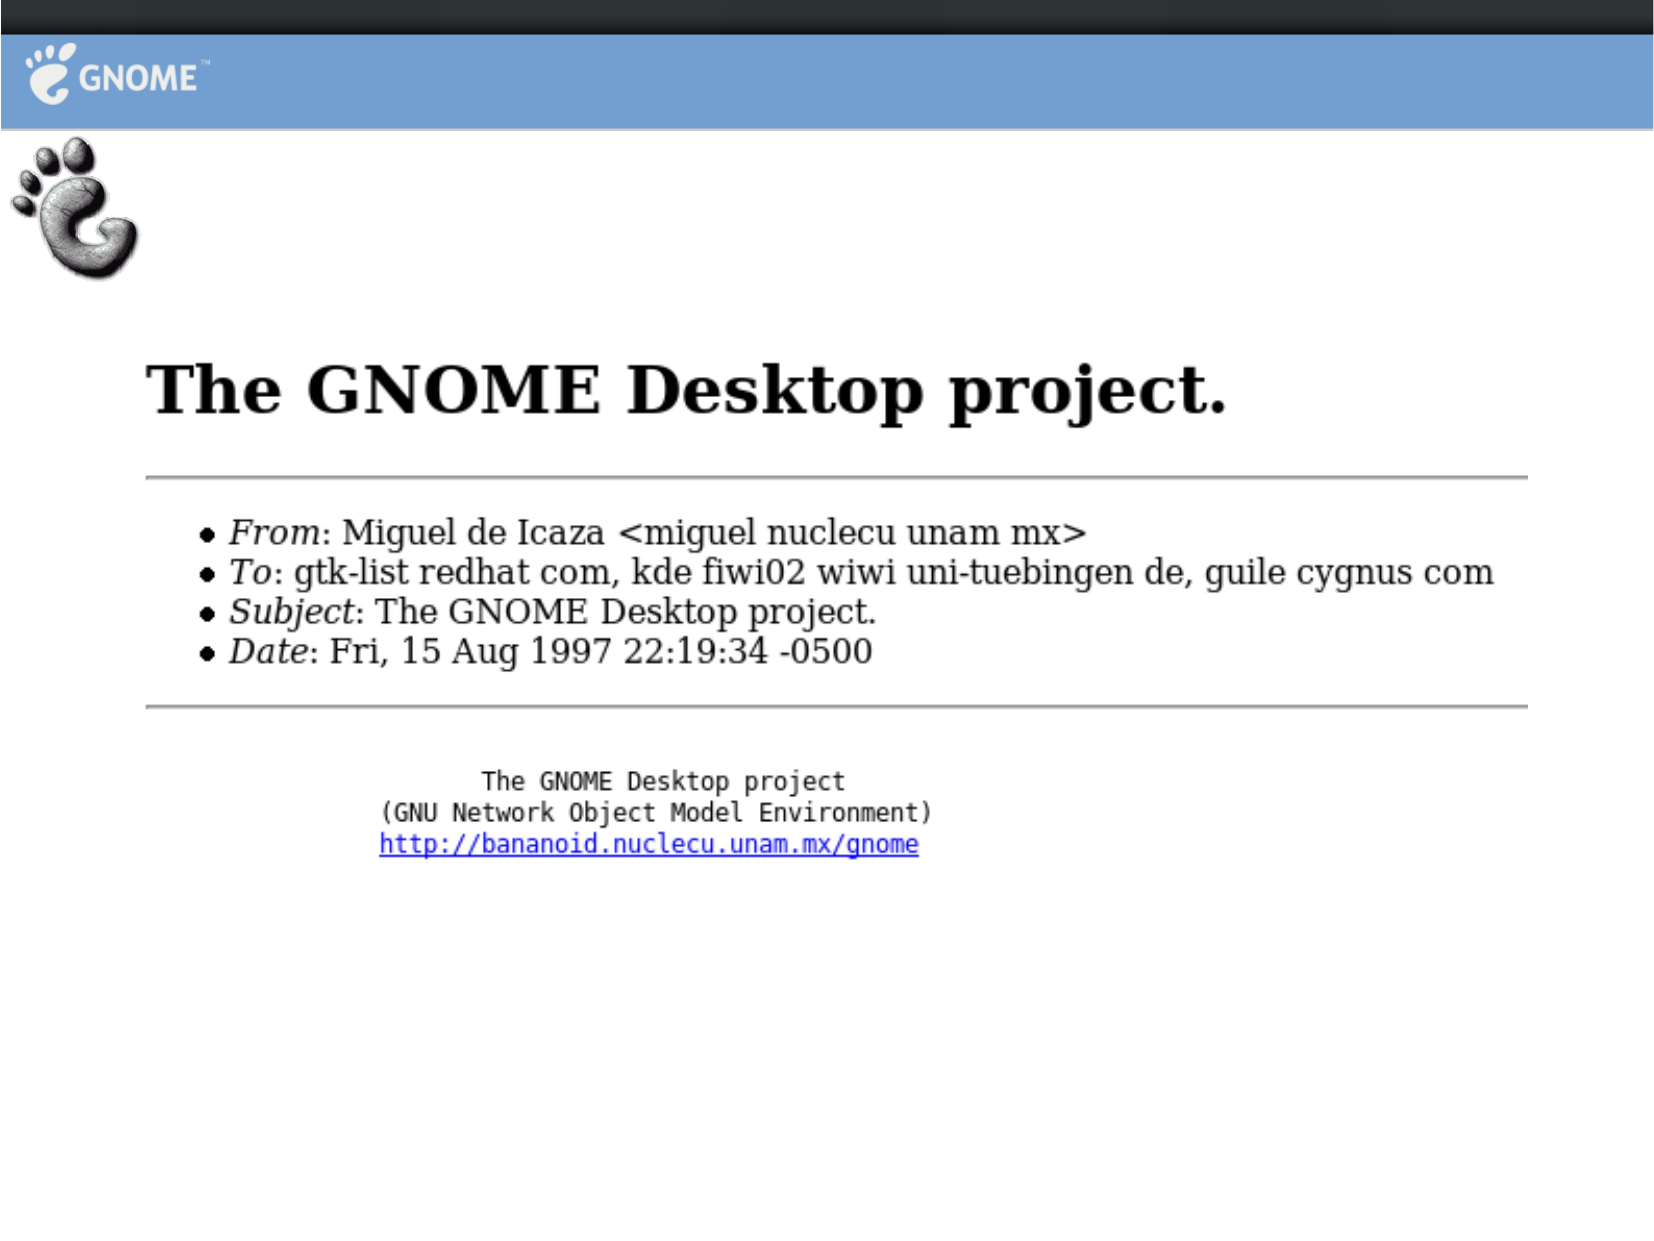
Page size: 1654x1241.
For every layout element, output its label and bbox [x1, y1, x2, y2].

picture [138, 347, 1528, 895]
picture [1, 0, 1654, 131]
picture [2, 135, 142, 301]
